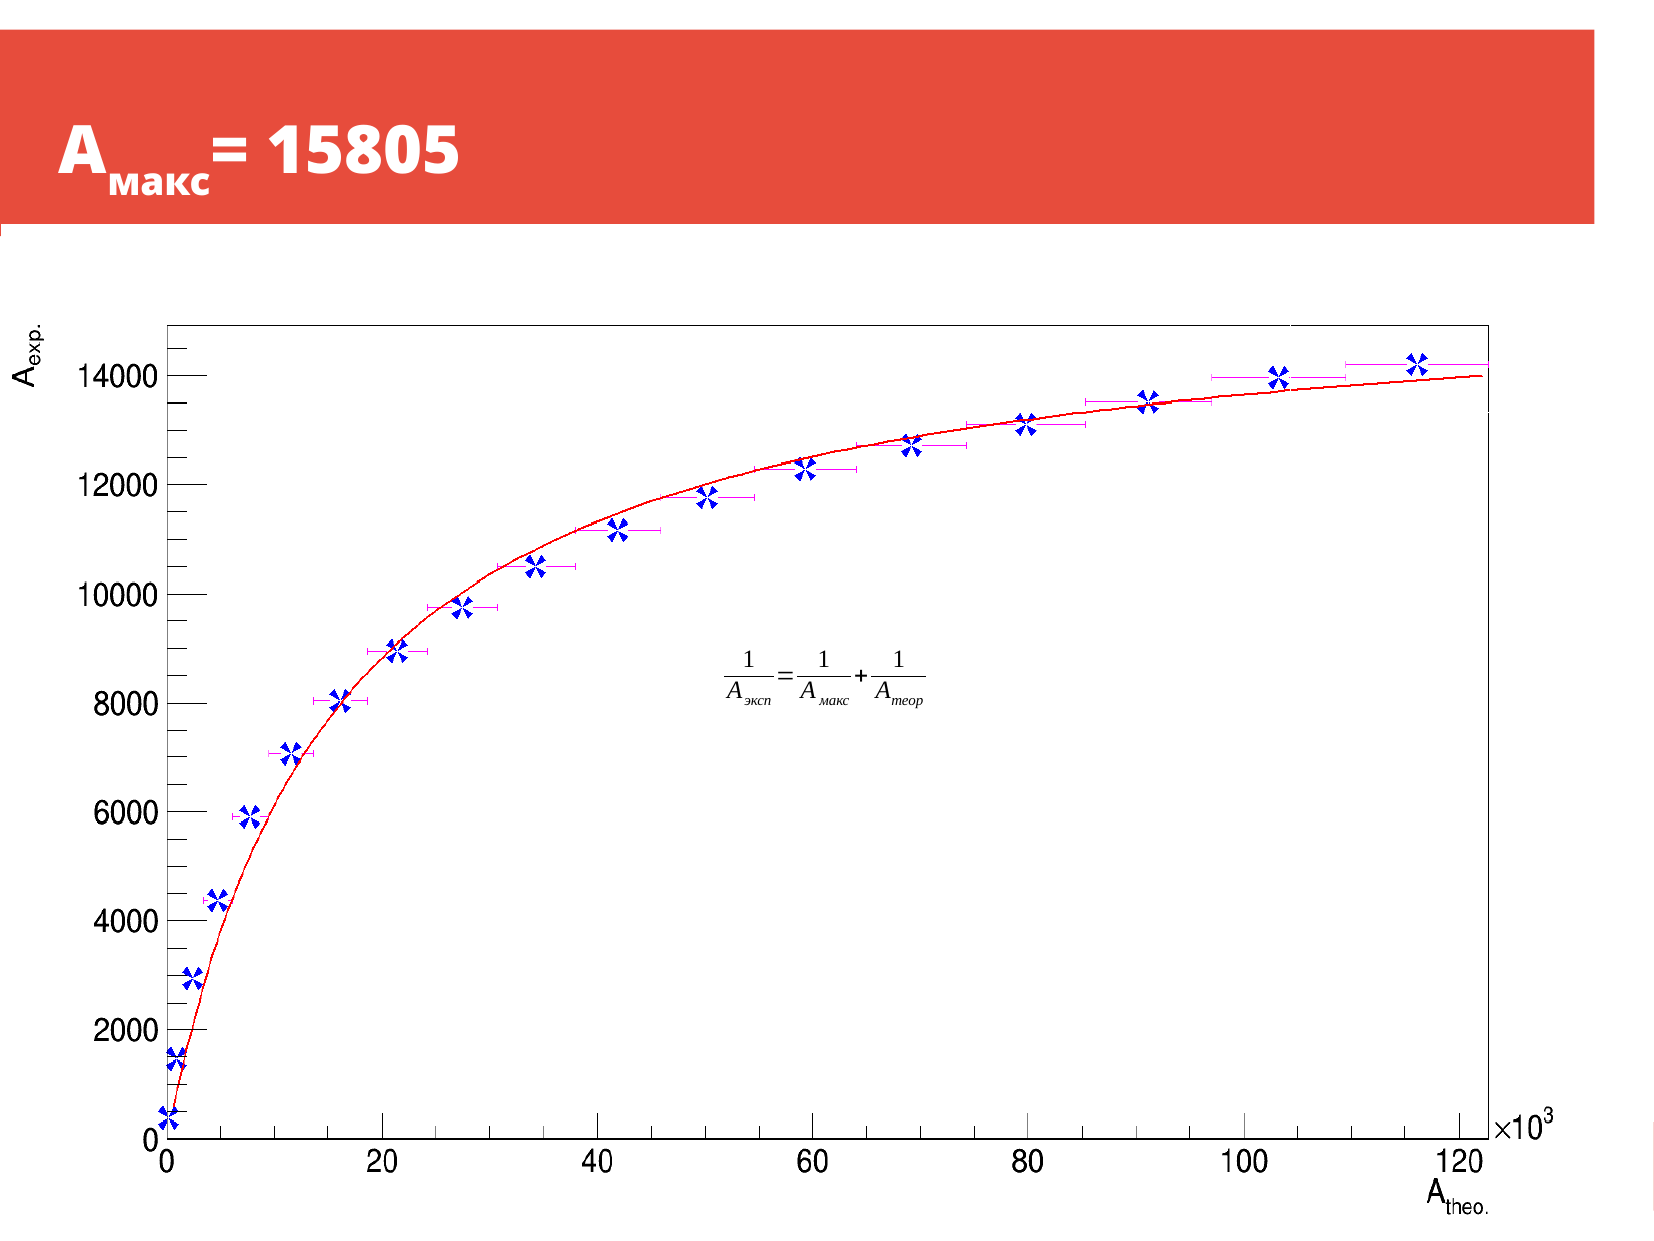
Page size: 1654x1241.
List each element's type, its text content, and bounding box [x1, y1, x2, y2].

chart [716, 645, 934, 709]
picture [1, 224, 1654, 1241]
title Амакс= 15805 [59, 59, 1595, 207]
